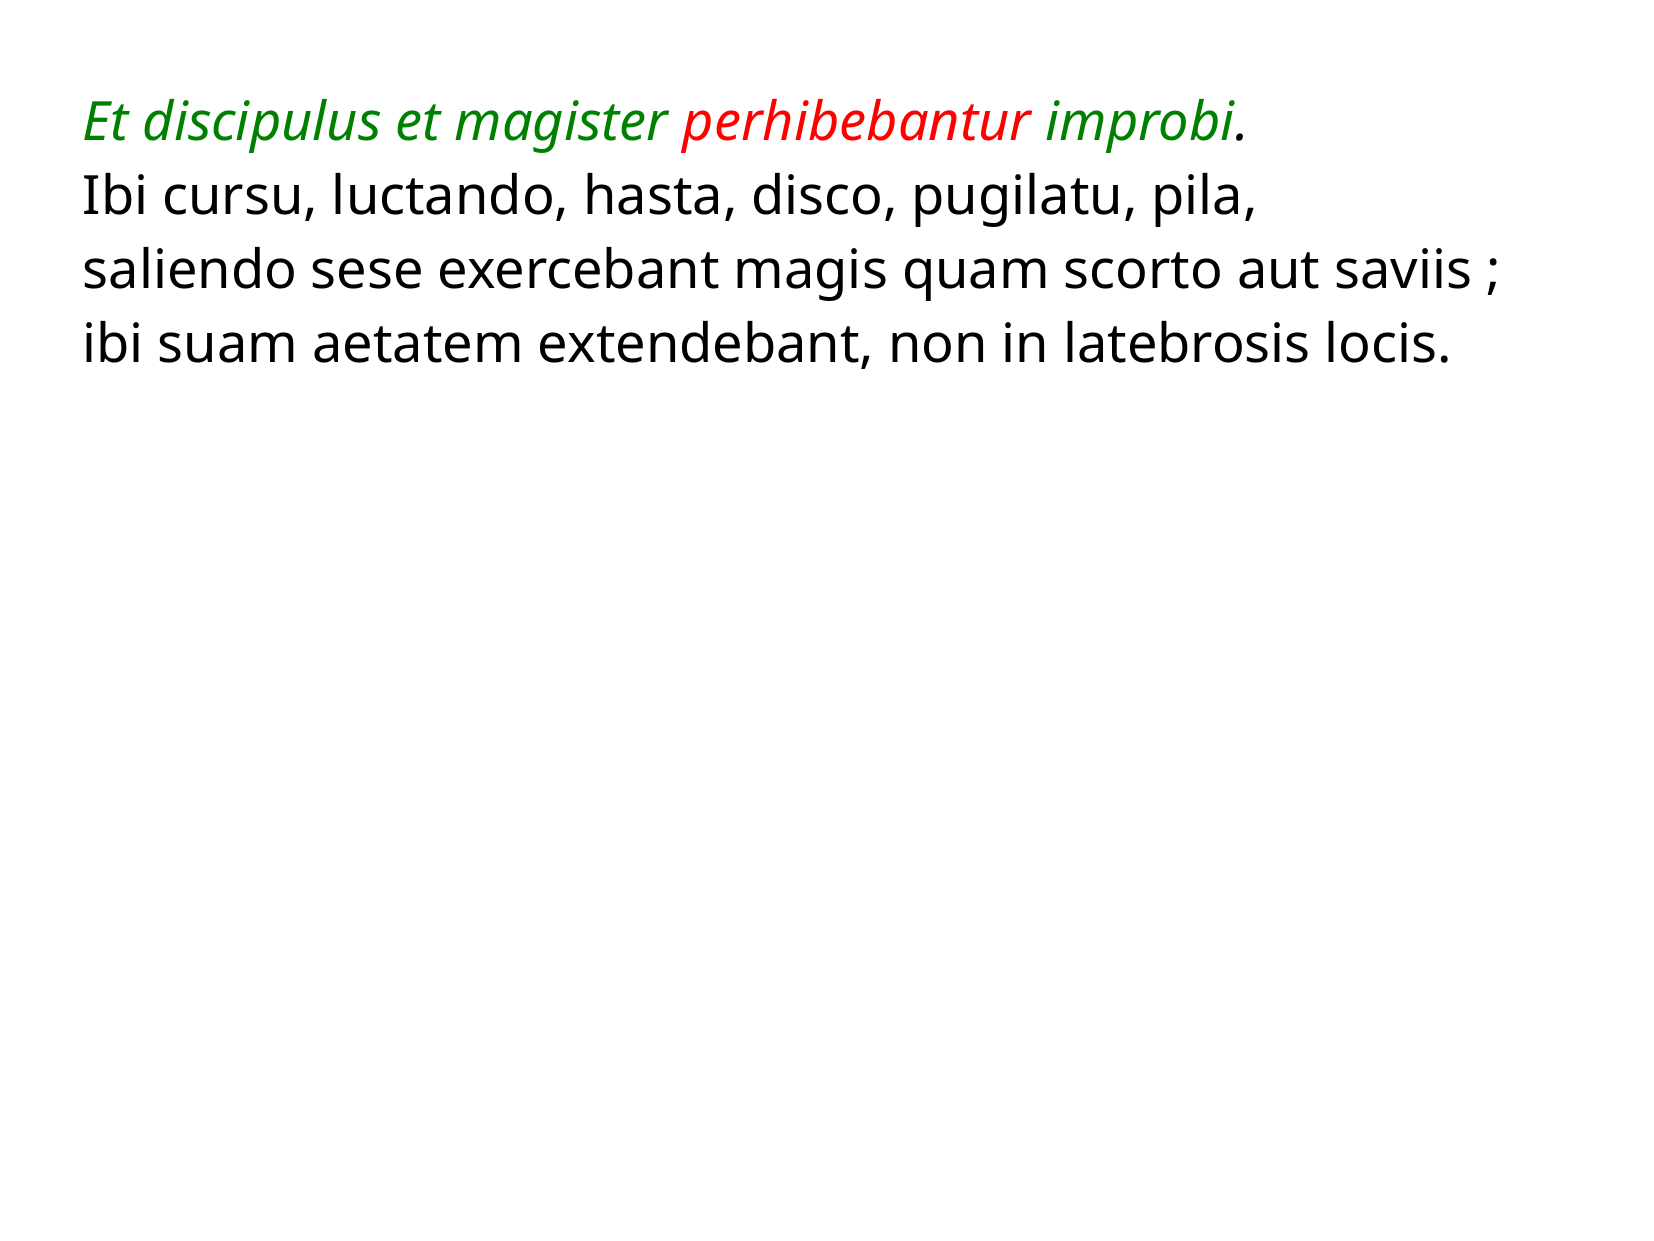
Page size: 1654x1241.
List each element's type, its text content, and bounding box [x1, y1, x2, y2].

list Et discipulus et magister perhibebantur improbi. Ibi cursu, luctando, hasta, disco, pugilatu, pila, saliendo sese exercebant magis quam scorto aut saviis ; ibi suam aetatem extendebant, non in latebrosis locis. [82, 82, 1571, 1109]
